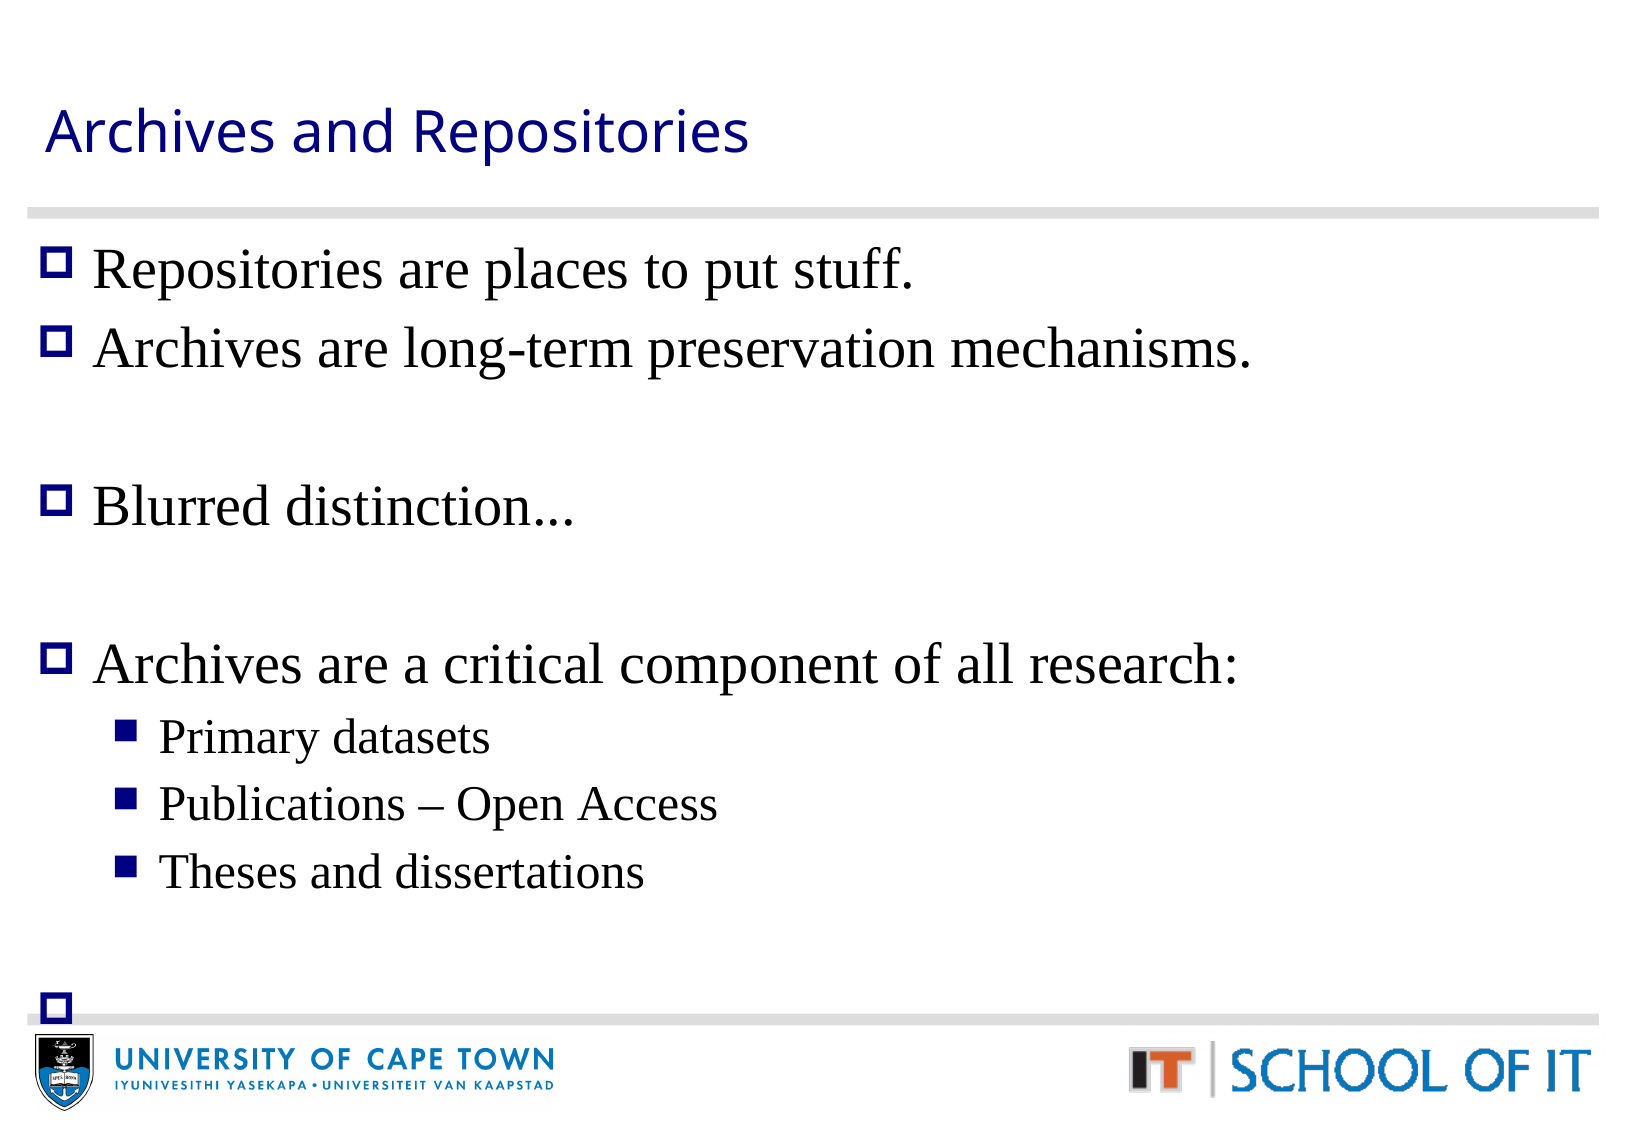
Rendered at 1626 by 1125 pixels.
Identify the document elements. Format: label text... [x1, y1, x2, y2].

picture [1118, 1030, 1606, 1109]
title Archives and Repositories [45, 66, 1583, 194]
list Repositories are places to put stuff. Archives are long-term preservation mechanisms. Blurred distinction... Archives are a critical component of all research: Primary datasets Publications – Open Access Theses and dissertations [36, 236, 1579, 1047]
picture [35, 1034, 553, 1111]
